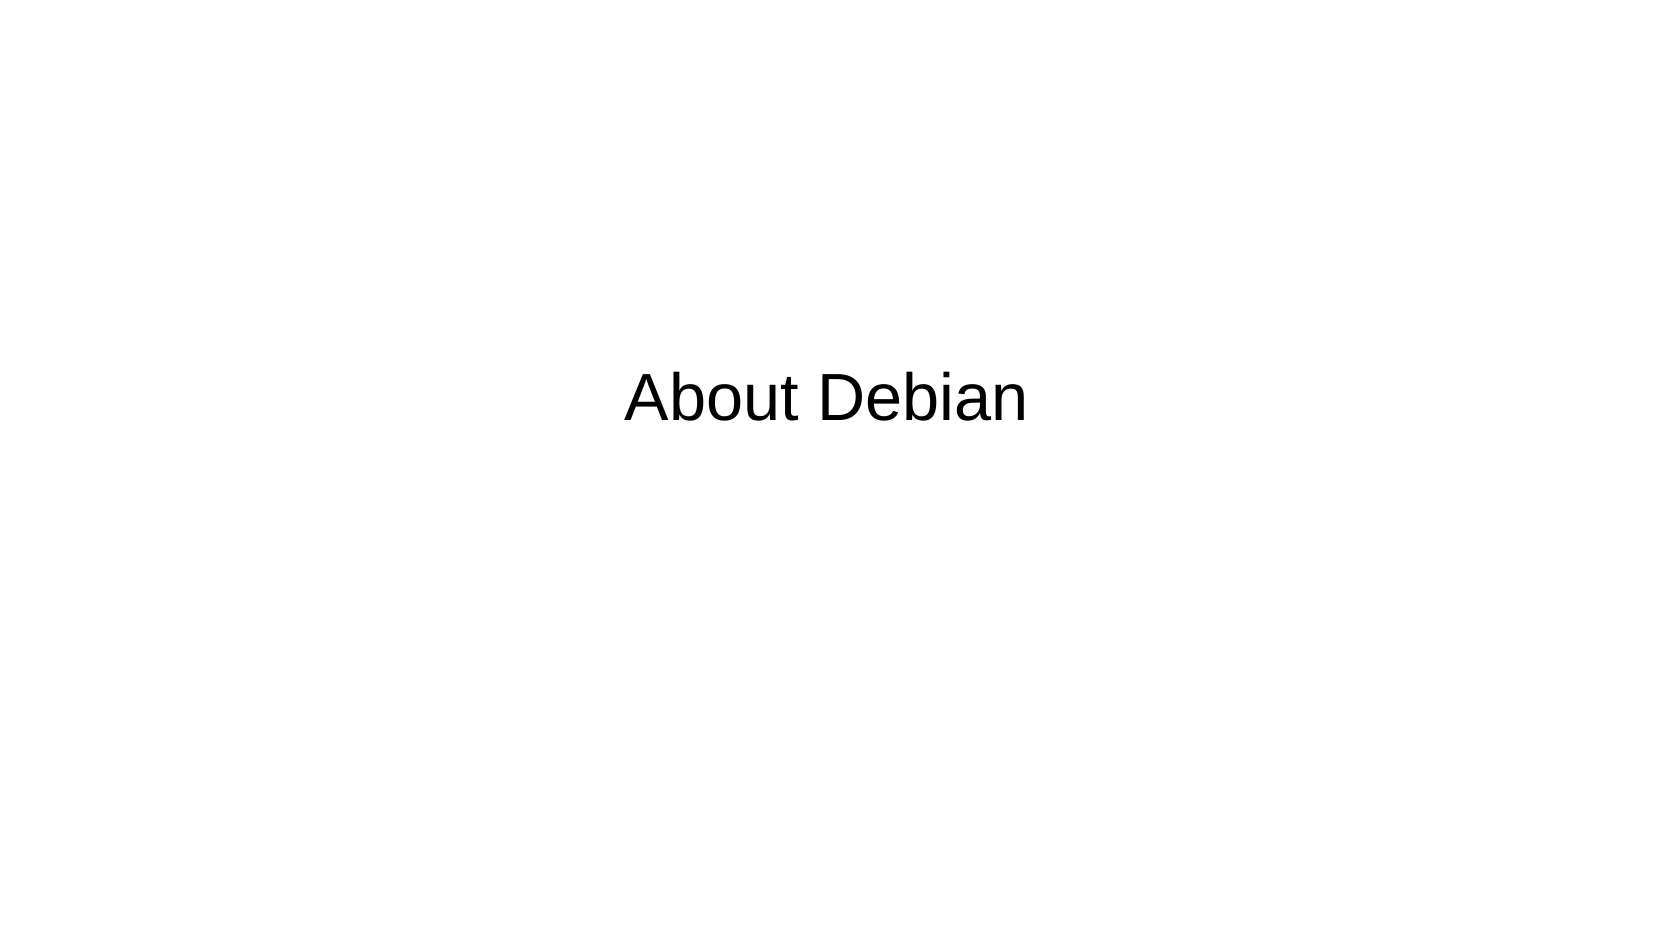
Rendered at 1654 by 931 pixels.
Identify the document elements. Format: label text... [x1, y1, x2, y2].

subtitle About Debian [82, 37, 1571, 757]
